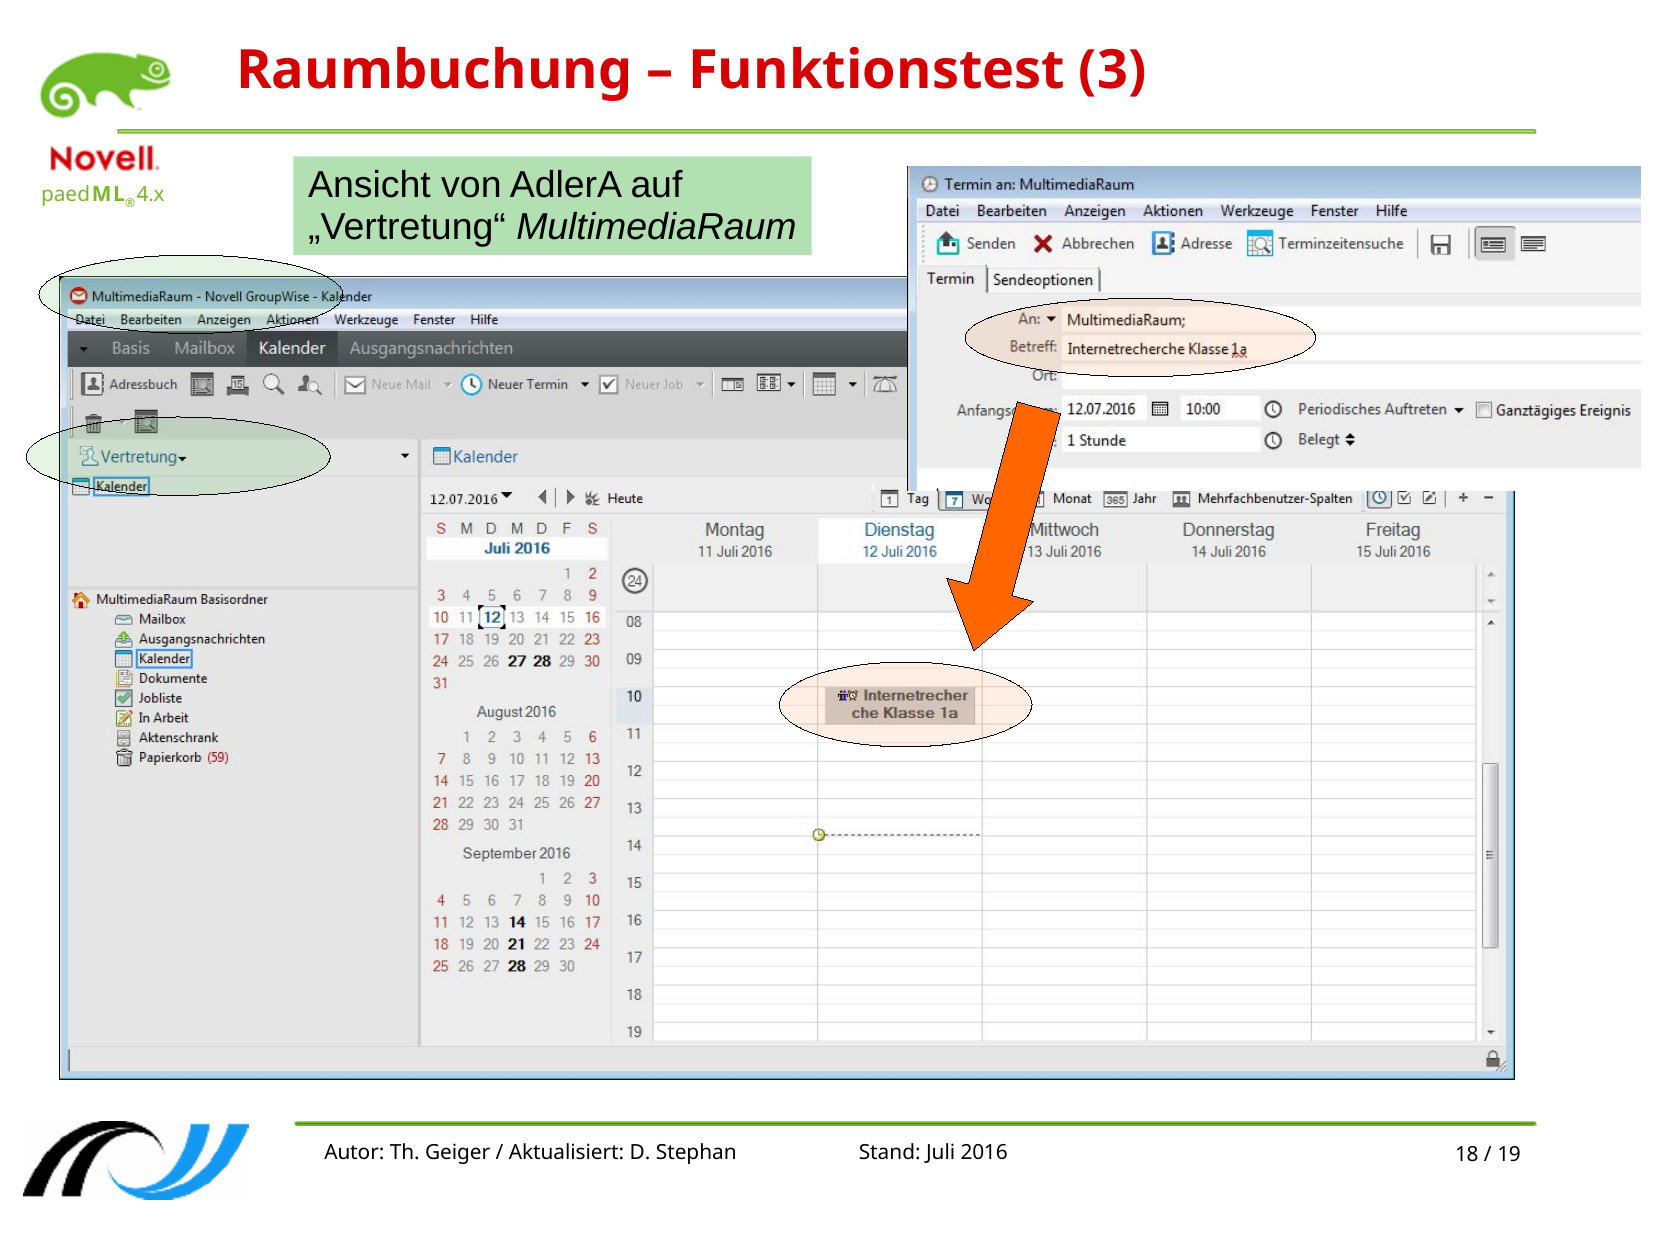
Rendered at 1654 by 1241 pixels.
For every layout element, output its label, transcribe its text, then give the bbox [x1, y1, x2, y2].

title Raumbuchung – Funktionstest (3) [236, 17, 1536, 119]
text_box [965, 298, 1316, 377]
text_box Ansicht von AdlerA auf „Vertretung“ MultimediaRaum [293, 156, 812, 256]
text_box [946, 401, 1061, 651]
text_box [26, 416, 331, 496]
text_box [38, 255, 343, 334]
text_box [779, 662, 1033, 747]
picture [59, 166, 1641, 1081]
picture [26, 35, 184, 193]
picture [23, 1121, 249, 1200]
